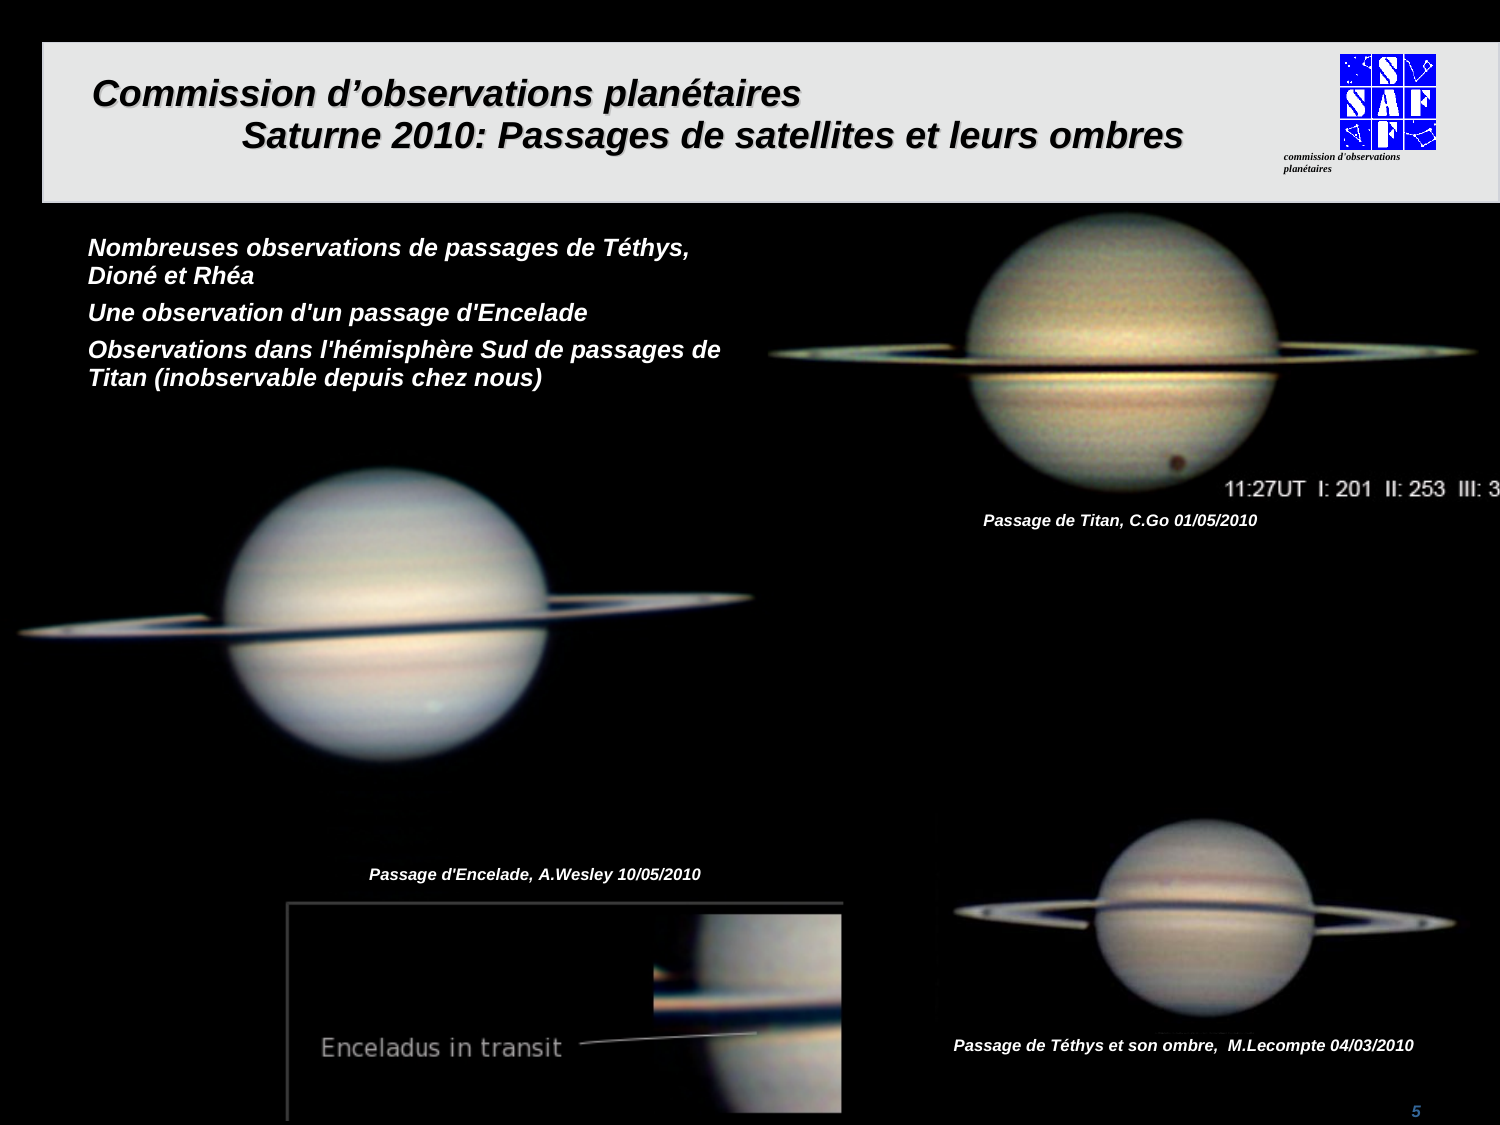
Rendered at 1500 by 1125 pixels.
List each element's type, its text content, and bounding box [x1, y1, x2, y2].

picture [1340, 54, 1436, 150]
text_box Nombreuses observations de passages de Téthys, Dioné et Rhéa Une observation d'un passage d'Encelade Observations dans l'hémisphère Sud de passages de Titan (inobservable depuis chez nous) [0, 118, 739, 413]
text_box Commission d’observations planétaires Saturne 2010: Passages de satellites et leurs ombres [76, 54, 1313, 173]
picture [934, 801, 1477, 1034]
picture [0, 206, 1500, 1121]
text_box Passage de Téthys et son ombre, M.Lecompte 04/03/2010 [938, 1034, 1471, 1063]
text_box Passage d'Encelade, A.Wesley 10/05/2010 [354, 856, 886, 892]
text_box Passage de Titan, C.Go 01/05/2010 [968, 502, 1500, 537]
